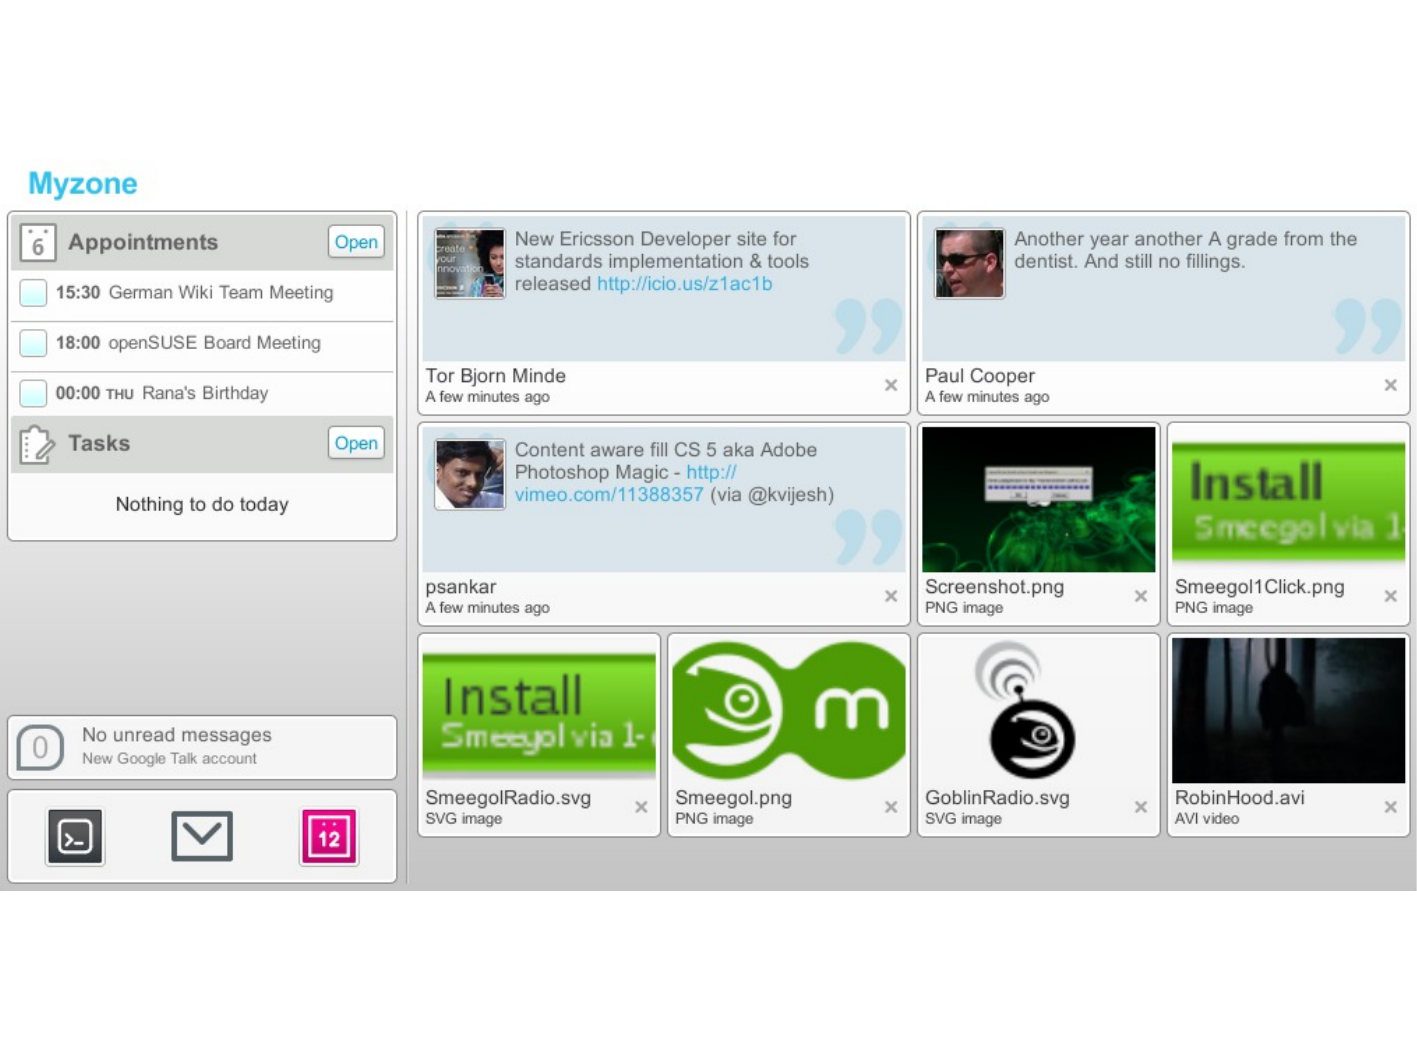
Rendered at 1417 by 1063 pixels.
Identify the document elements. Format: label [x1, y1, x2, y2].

picture [0, 159, 1417, 891]
